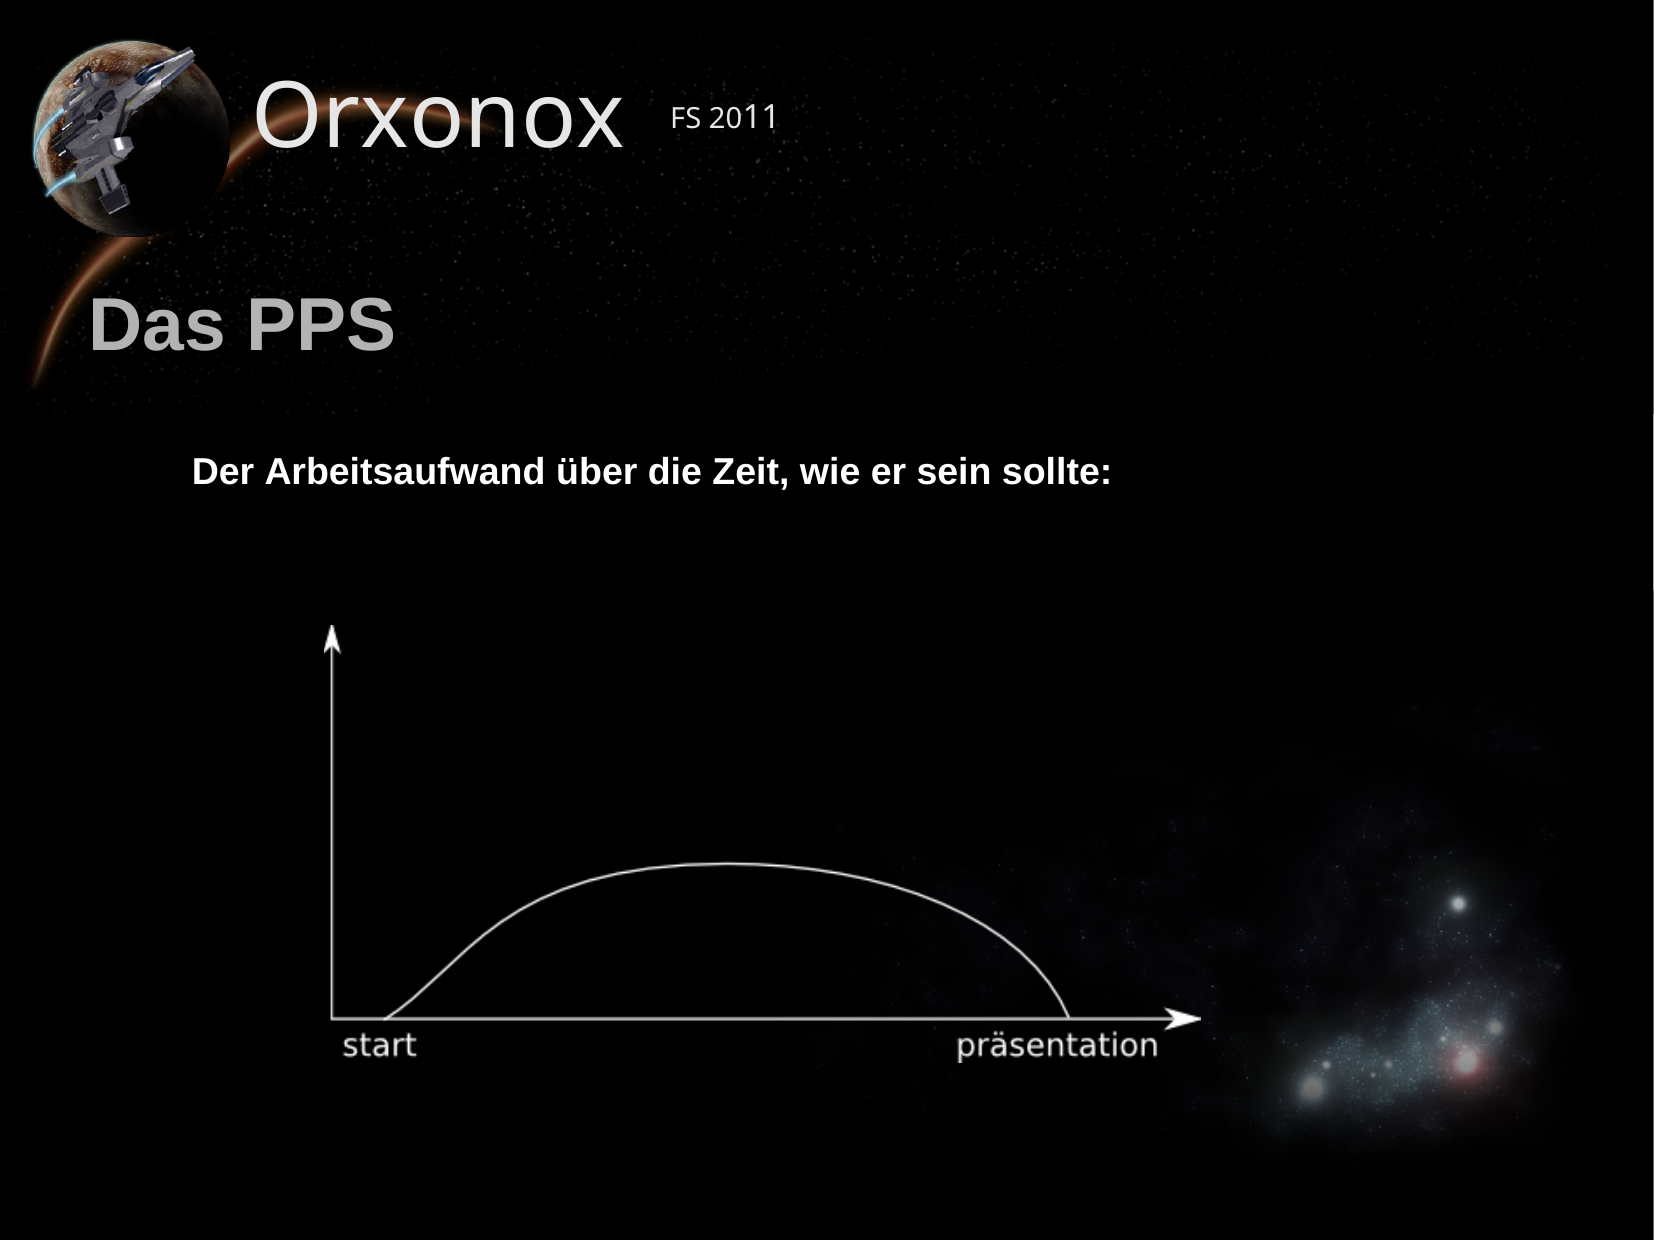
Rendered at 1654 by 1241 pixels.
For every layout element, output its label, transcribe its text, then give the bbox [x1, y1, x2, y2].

title Das PPS [88, 273, 1577, 377]
picture [324, 590, 1654, 1240]
text_box Der Arbeitsaufwand über die Zeit, wie er sein sollte: [177, 442, 1329, 500]
picture [0, 0, 1654, 521]
